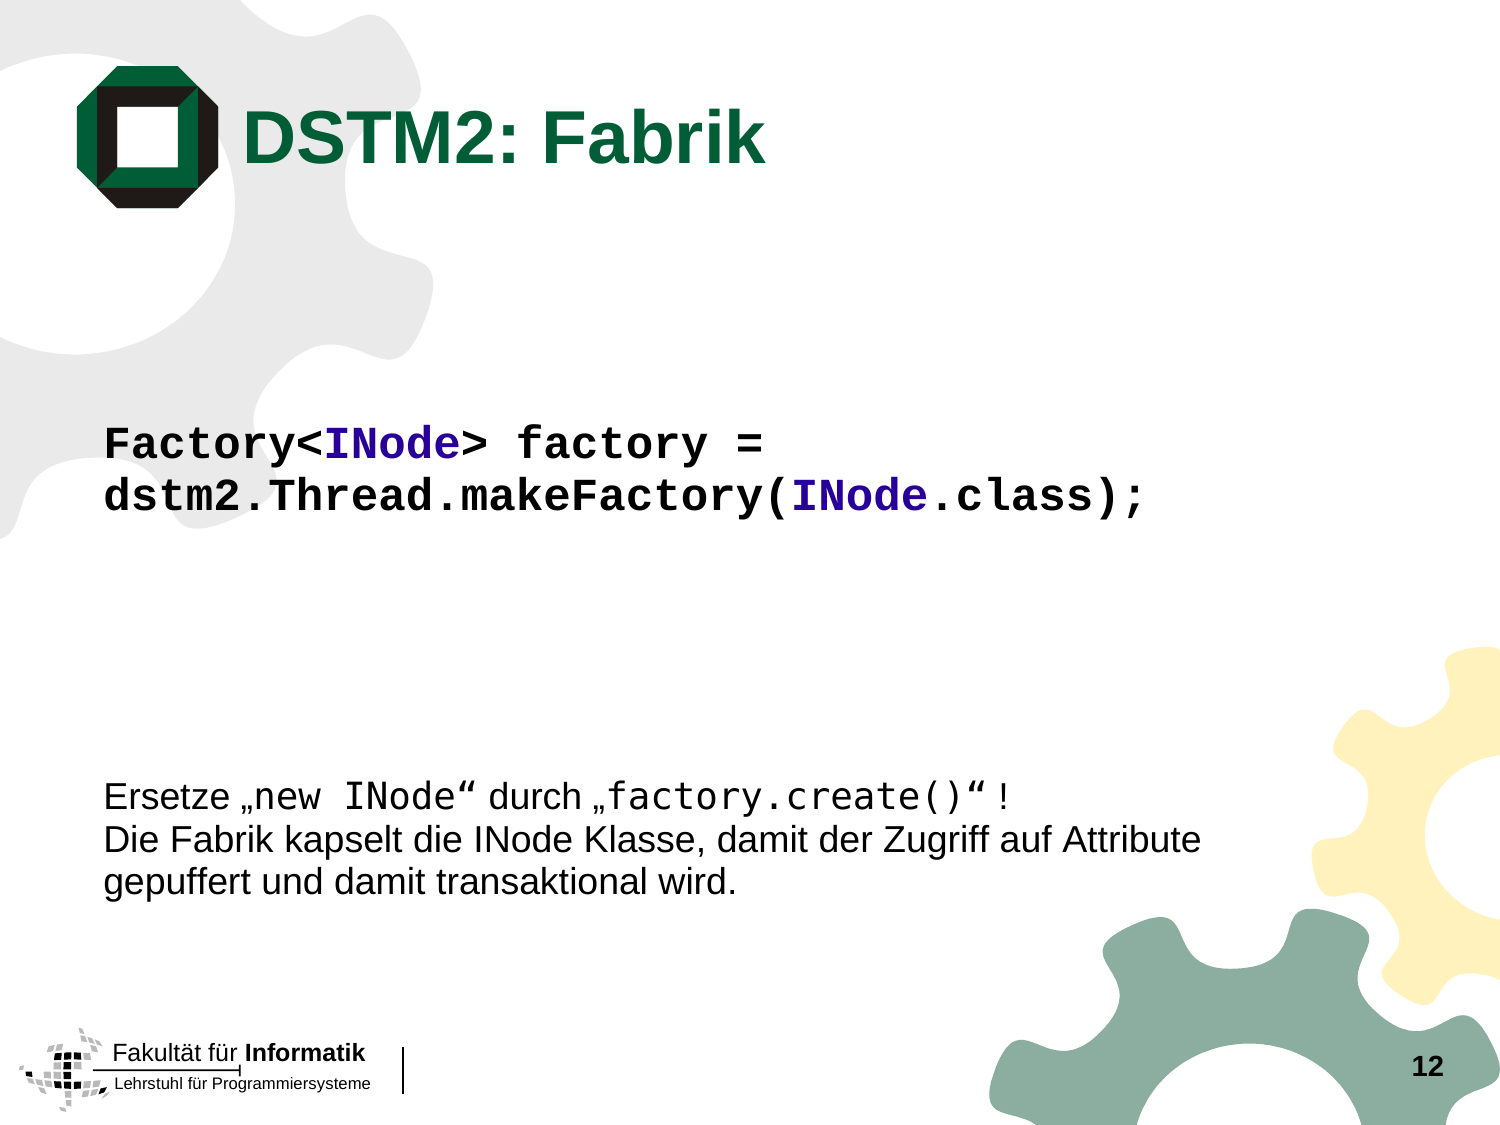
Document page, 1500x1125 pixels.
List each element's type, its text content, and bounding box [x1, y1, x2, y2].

text_box Factory<INode> factory = dstm2.Thread.makeFactory(INode.class); [88, 413, 1447, 584]
title DSTM2: Fabrik [242, 19, 1425, 256]
text_box Ersetze „new INode“ durch „factory.create()“ ! Die Fabrik kapselt die INode Klasse, damit der Zugriff auf Attribute gepuffert und damit transaktional wird. [88, 767, 1270, 911]
